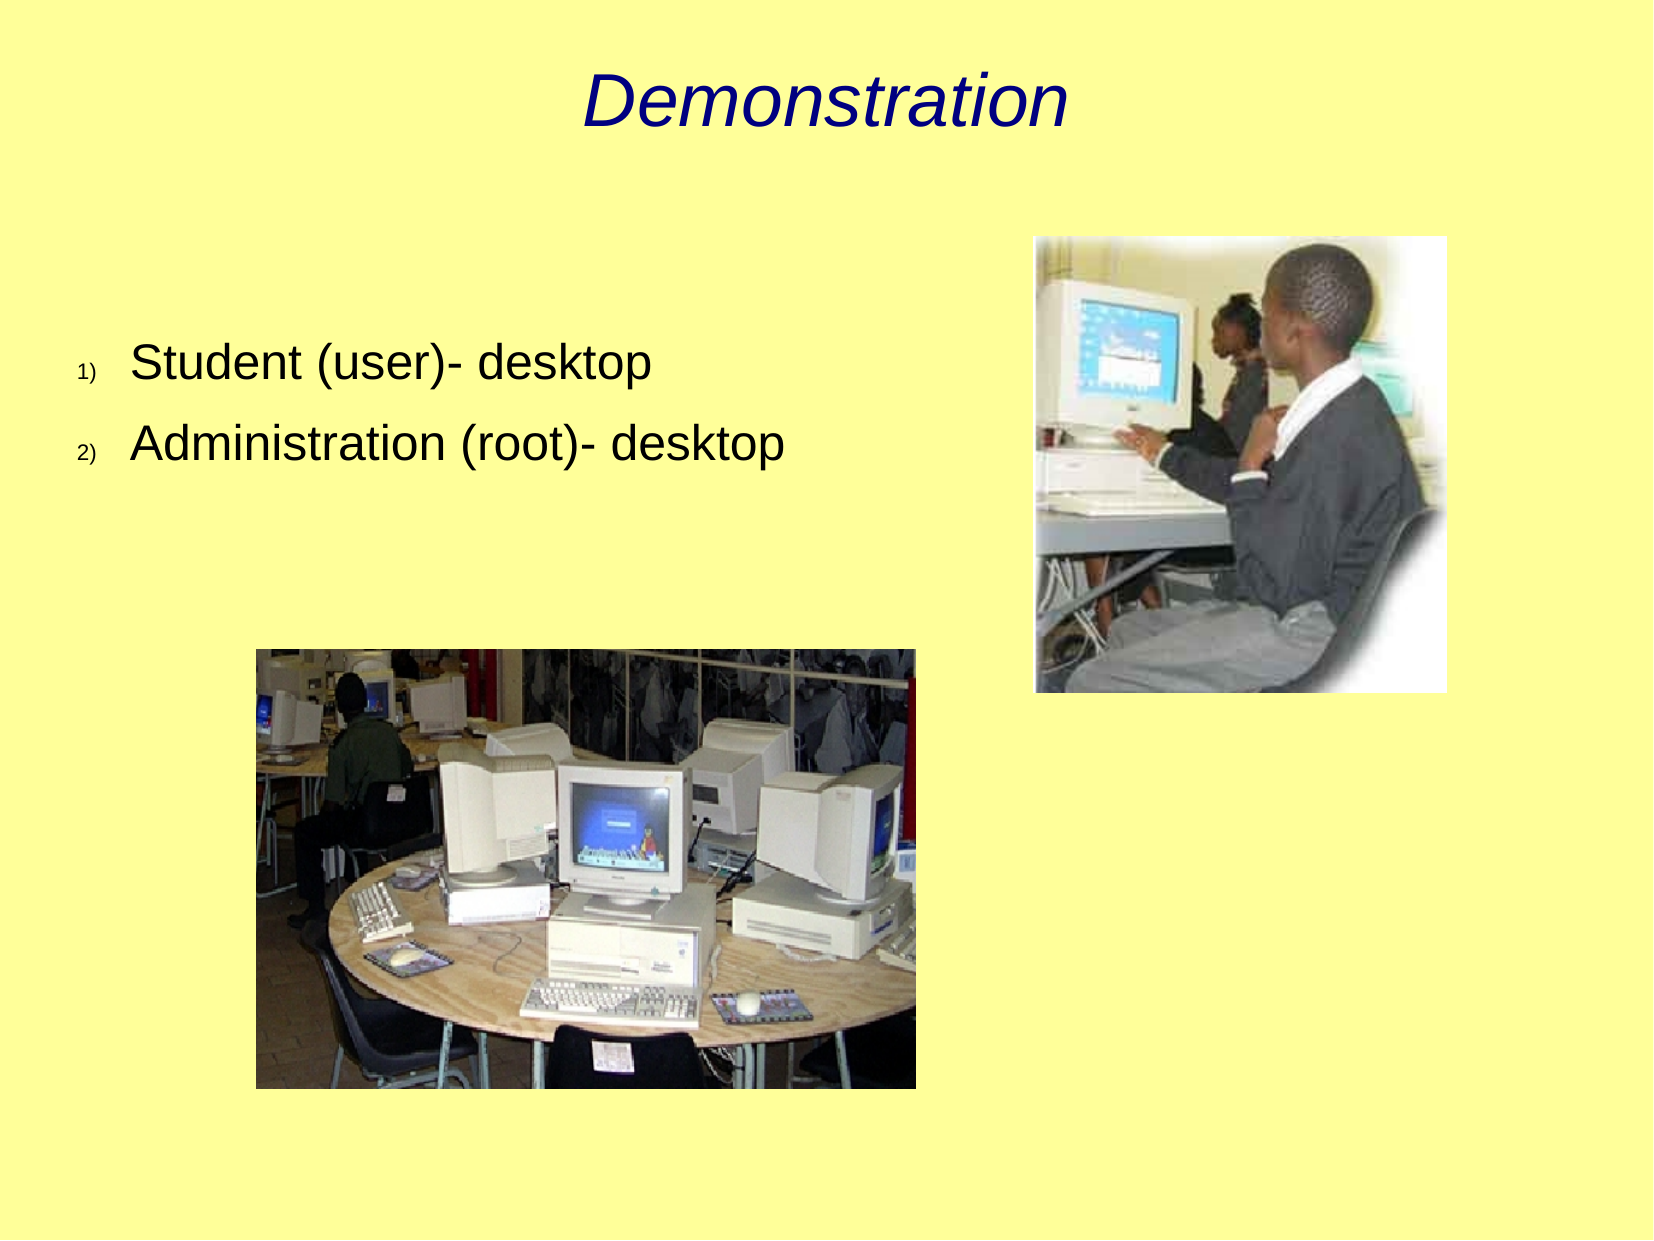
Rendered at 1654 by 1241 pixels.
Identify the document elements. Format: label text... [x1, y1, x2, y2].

list Student (user)- desktop Administration (root)- desktop [59, 338, 1595, 1064]
title Demonstration [59, 29, 1595, 178]
picture [256, 649, 916, 1090]
picture [1033, 236, 1447, 693]
